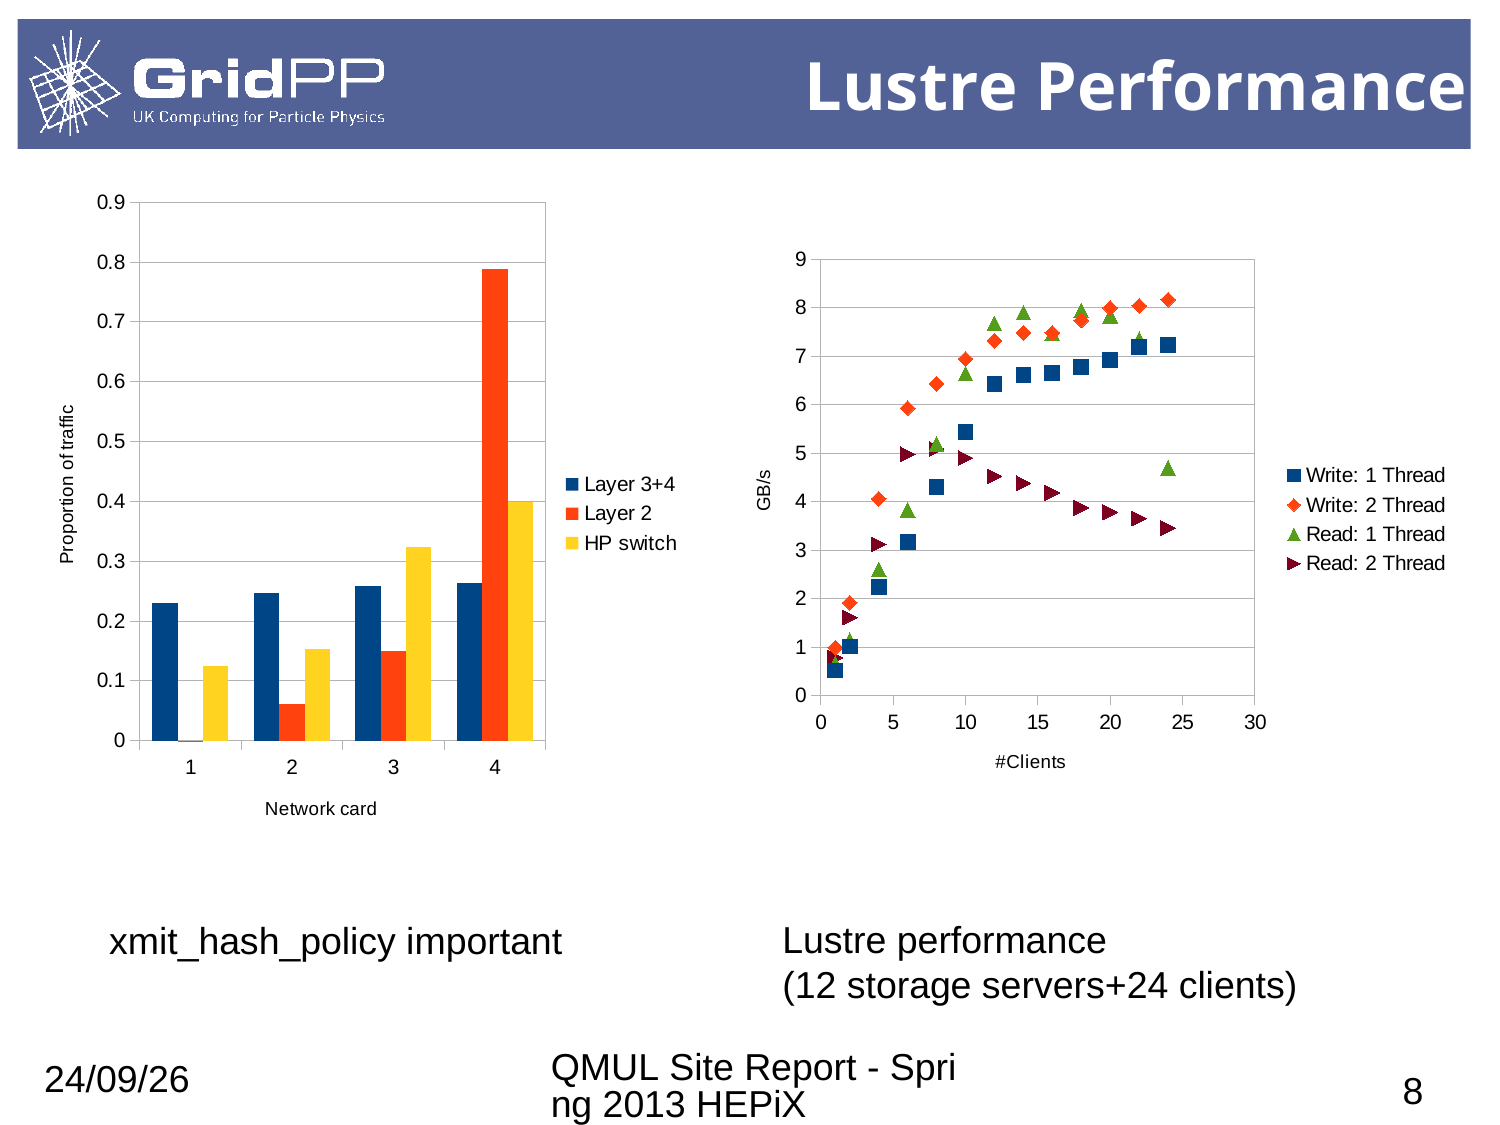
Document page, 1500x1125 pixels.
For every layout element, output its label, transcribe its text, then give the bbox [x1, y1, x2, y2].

title Lustre Performance [513, 0, 1483, 172]
chart [23, 177, 696, 851]
text_box Lustre performance (12 storage servers+24 clients) [767, 908, 1313, 1014]
chart [720, 236, 1465, 804]
picture [29, 30, 384, 136]
text_box xmit_hash_policy important [94, 909, 577, 970]
picture [980, 982, 1418, 1099]
